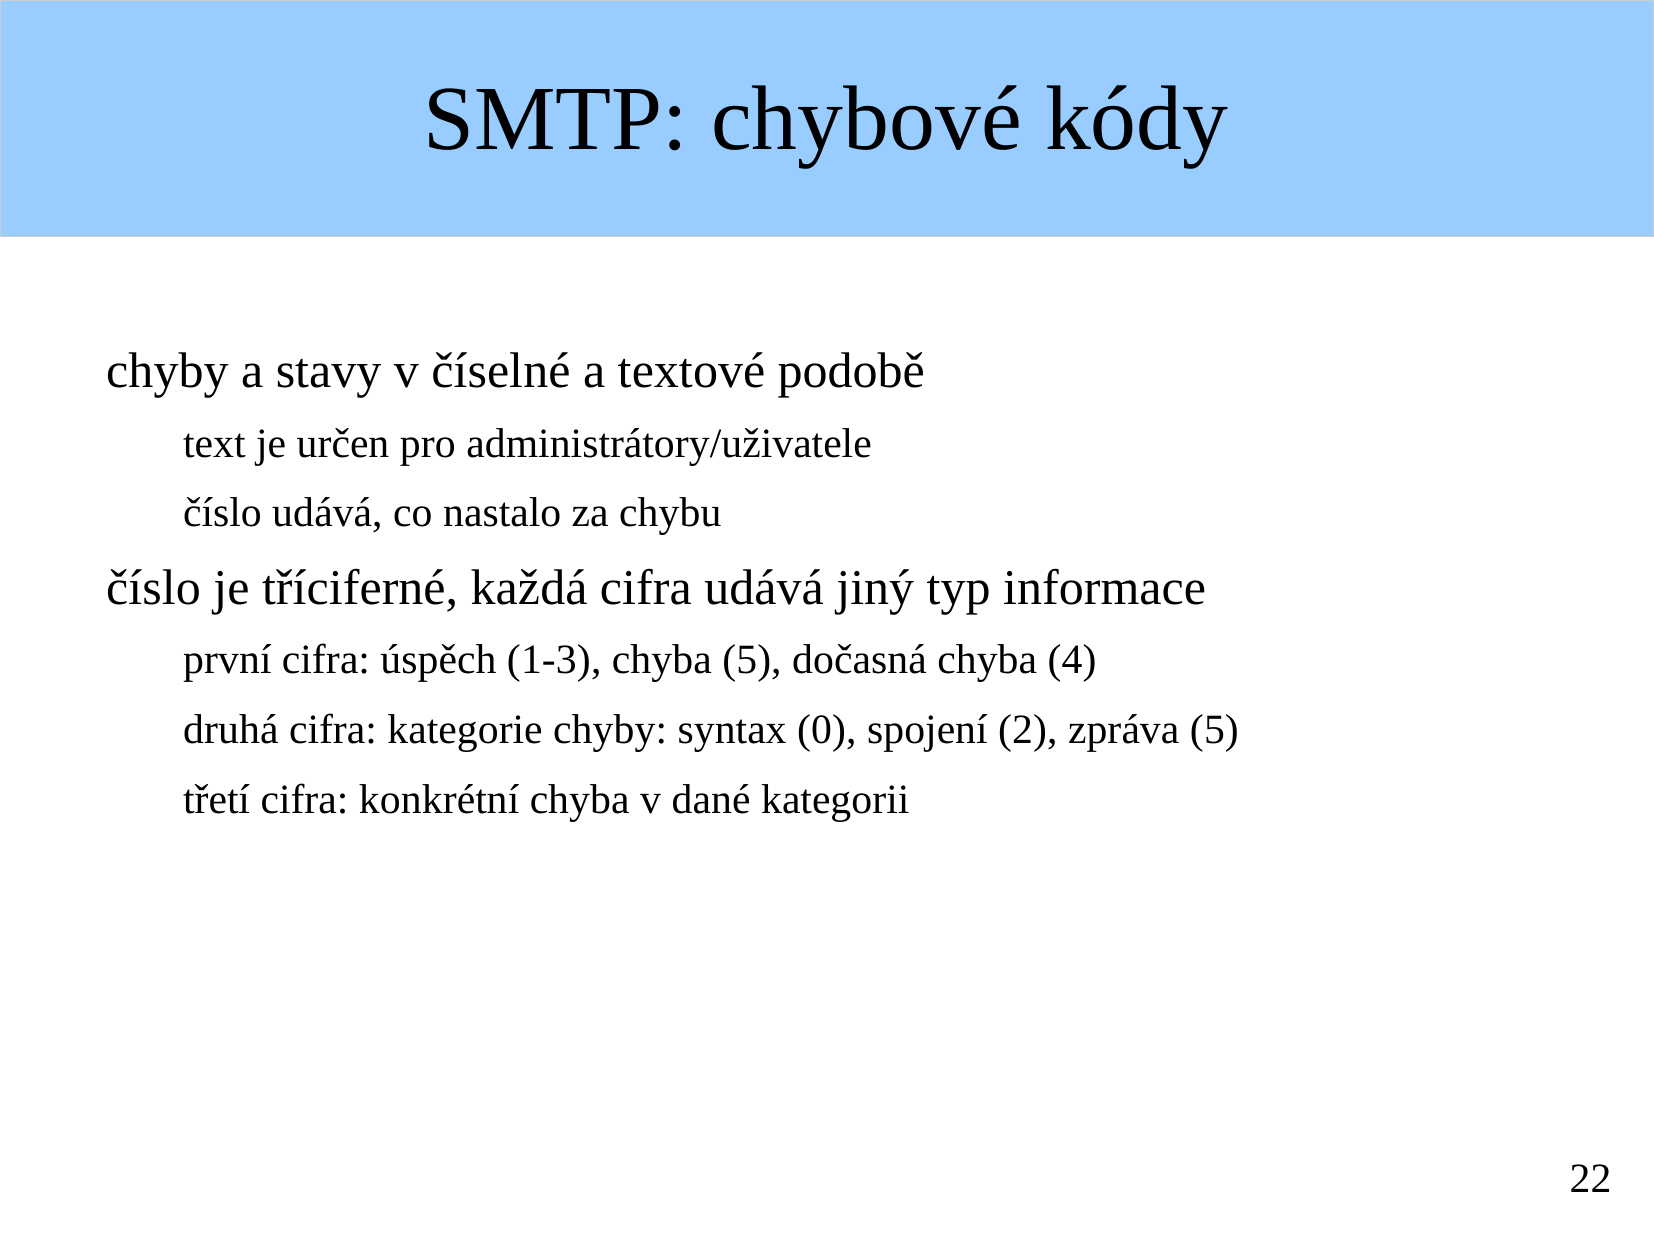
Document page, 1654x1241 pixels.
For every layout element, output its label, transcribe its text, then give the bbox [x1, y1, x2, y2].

list chyby a stavy v číselné a textové podobě text je určen pro administrátory/uživatele číslo udává, co nastalo za chybu číslo je tříciferné, každá cifra udává jiný typ informace první cifra: úspěch (1-3), chyba (5), dočasná chyba (4) druhá cifra: kategorie chyby: syntax (0), spojení (2), zpráva (5) třetí cifra: konkrétní chyba v dané kategorii [88, 342, 1565, 827]
title SMTP: chybové kódy [0, 0, 1654, 237]
